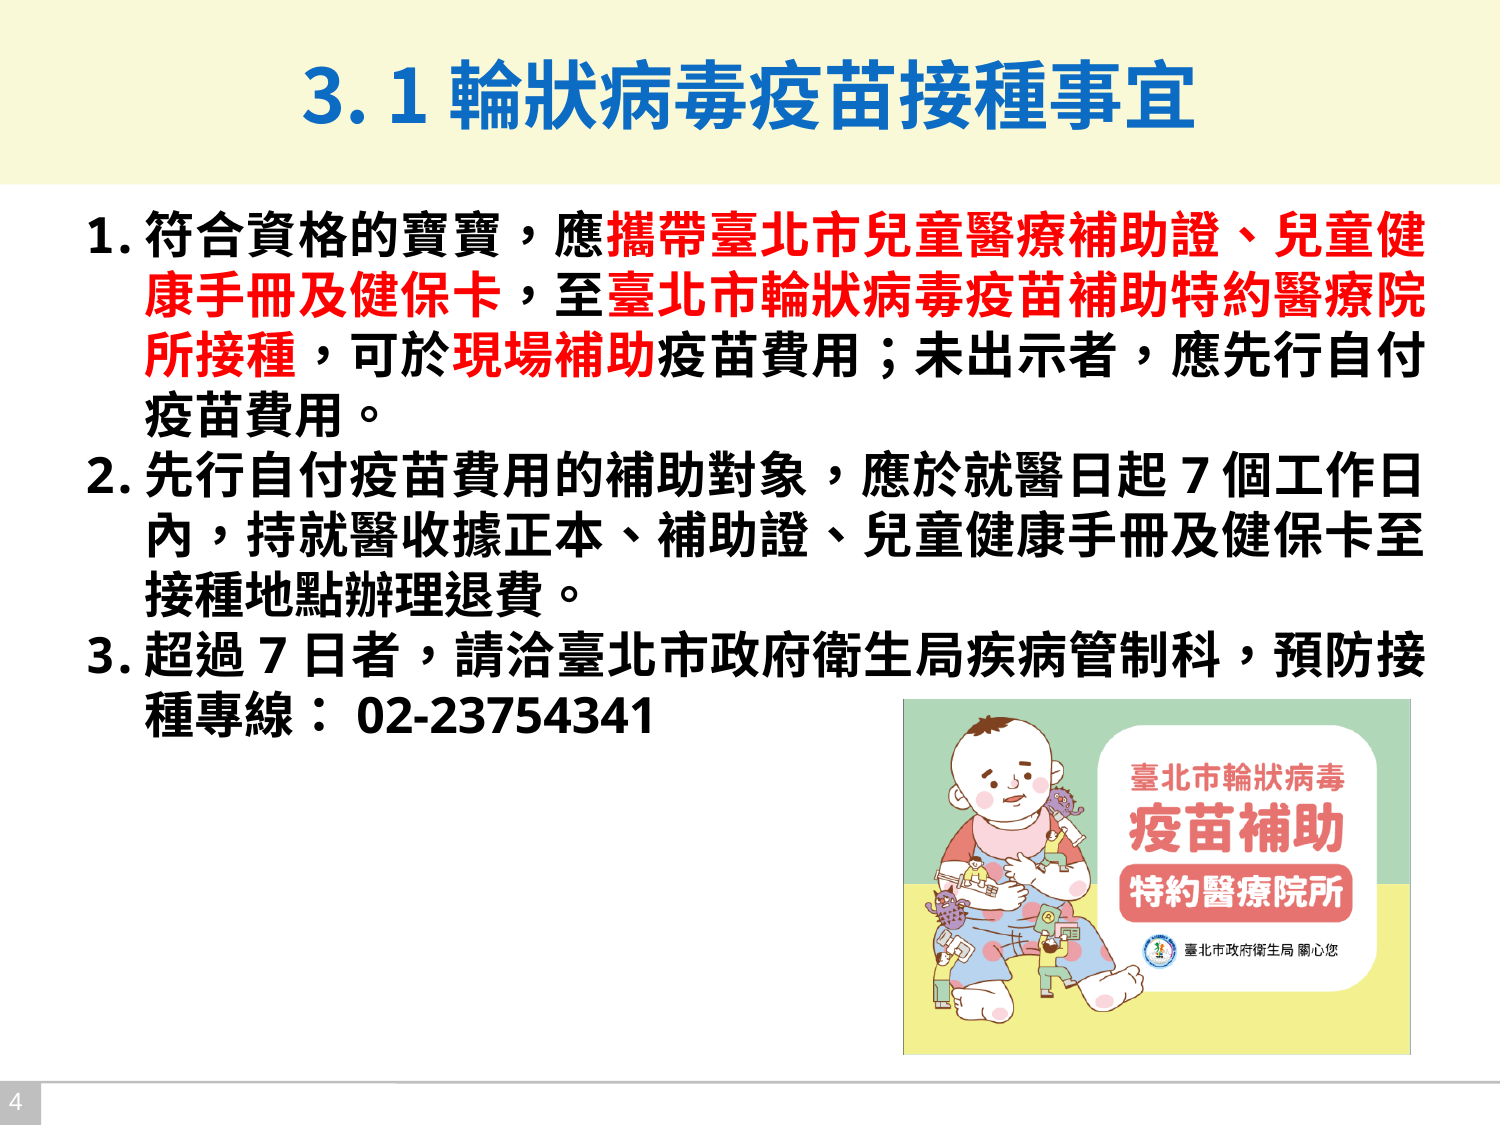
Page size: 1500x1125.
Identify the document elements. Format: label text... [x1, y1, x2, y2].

text_box 符合資格的寶寶，應攜帶臺北市兒童醫療補助證、兒童健康手冊及健保卡，至臺北市輪狀病毒疫苗補助特約醫療院所接種，可於現場補助疫苗費用；未出示者，應先行自付疫苗費用。 先行自付疫苗費用的補助對象，應於就醫日起7個工作日內，持就醫收據正本、補助證、兒童健康手冊及健保卡至接種地點辦理退費。 超過7日者，請洽臺北市政府衛生局疾病管制科，預防接種專線：02-23754341 [70, 196, 1442, 752]
picture [903, 699, 1411, 1055]
title 3. 1輪狀病毒疫苗接種事宜 [0, 0, 1500, 188]
